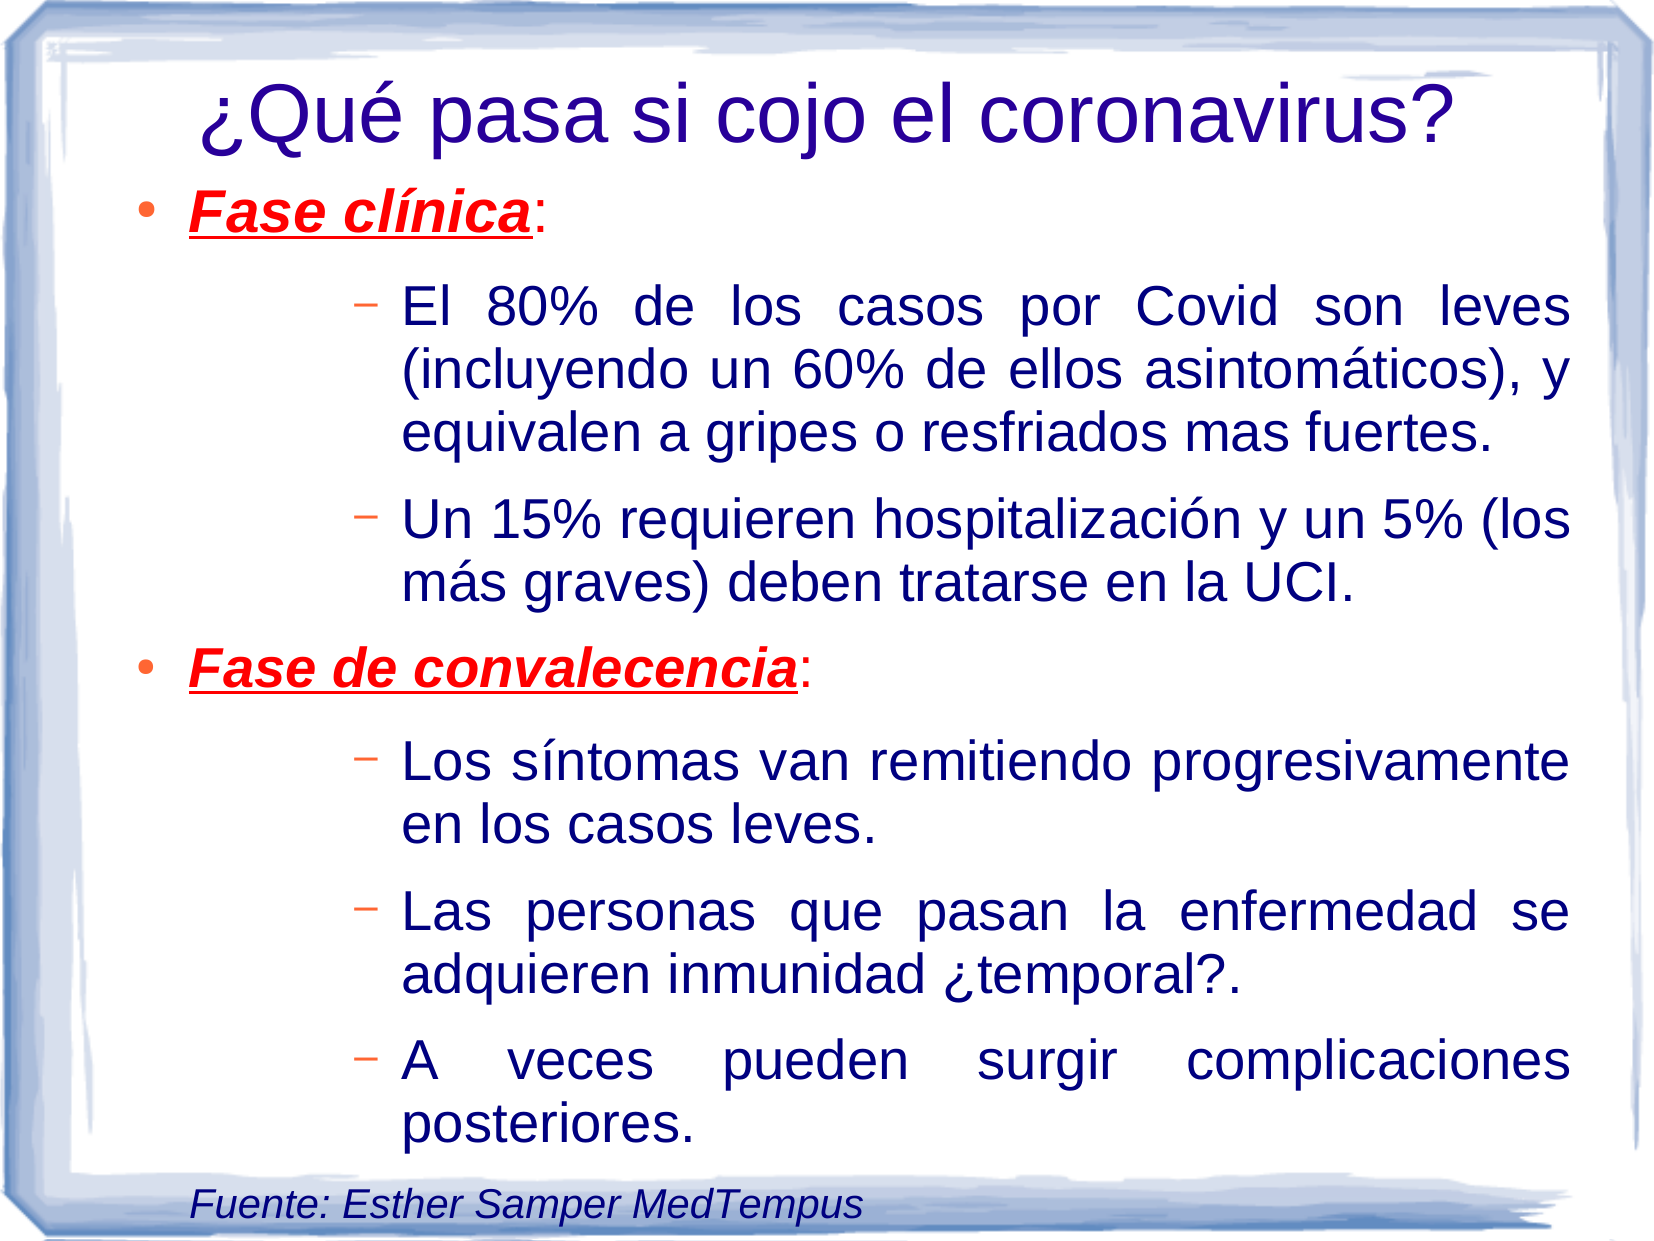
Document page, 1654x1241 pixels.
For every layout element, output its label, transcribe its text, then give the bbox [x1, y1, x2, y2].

list Fase clínica: El 80% de los casos por Covid son leves (incluyendo un 60% de ellos asintomáticos), y equivalen a gripes o resfriados mas fuertes. Un 15% requieren hospitalización y un 5% (los más graves) deben tratarse en la UCI. Fase de convalecencia: Los síntomas van remitiendo progresivamente en los casos leves. Las personas que pasan la enfermedad se adquieren inmunidad ¿temporal?. A veces pueden surgir complicaciones posteriores. [118, 177, 1571, 1155]
text_box Fuente: Esther Samper MedTempus [118, 1181, 916, 1228]
picture [0, 0, 1654, 1241]
title ¿Qué pasa si cojo el coronavirus? [82, 49, 1571, 178]
